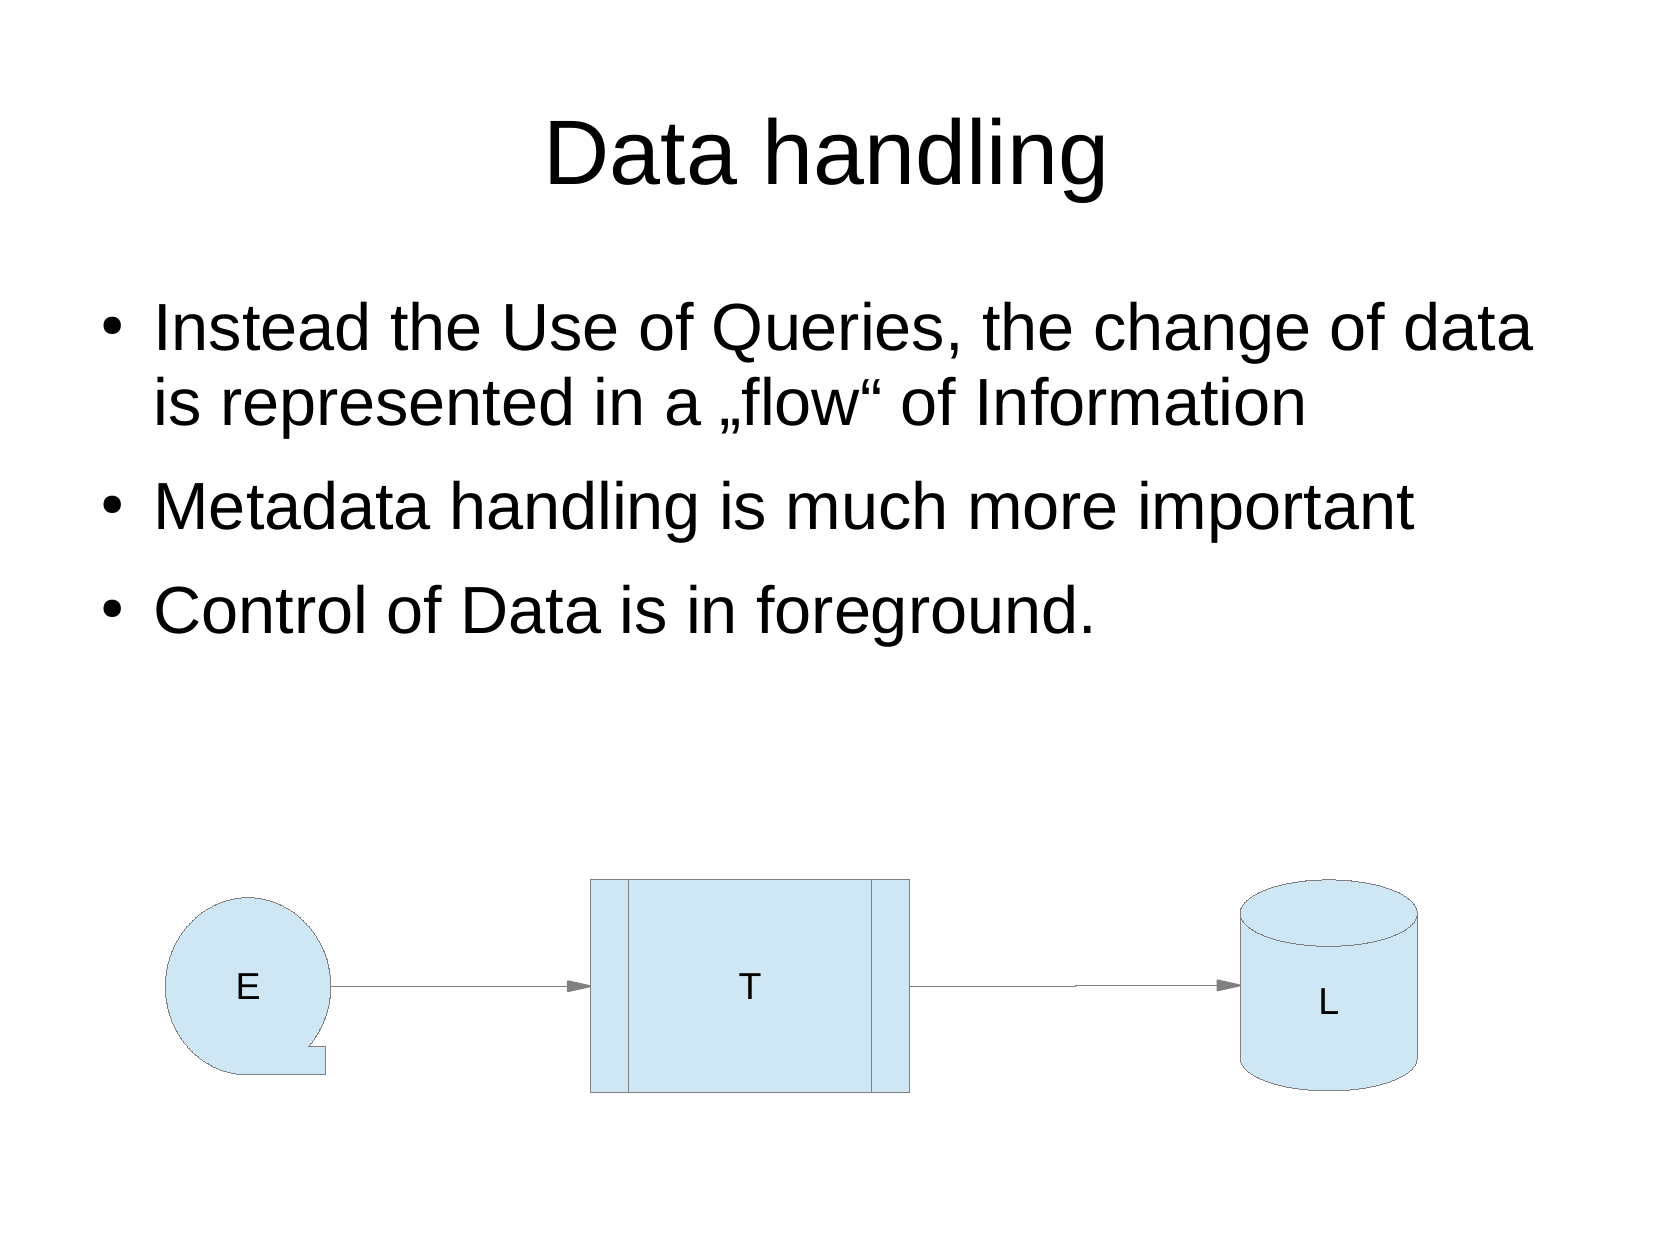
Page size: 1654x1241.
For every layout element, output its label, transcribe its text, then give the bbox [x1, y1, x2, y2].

text_box T [591, 879, 910, 1093]
text_box E [165, 897, 331, 1075]
text_box L [1240, 879, 1418, 1091]
list Instead the Use of Queries, the change of data is represented in a „flow“ of Information Metadata handling is much more important Control of Data is in foreground. [82, 290, 1571, 1109]
title Data handling [82, 49, 1571, 257]
